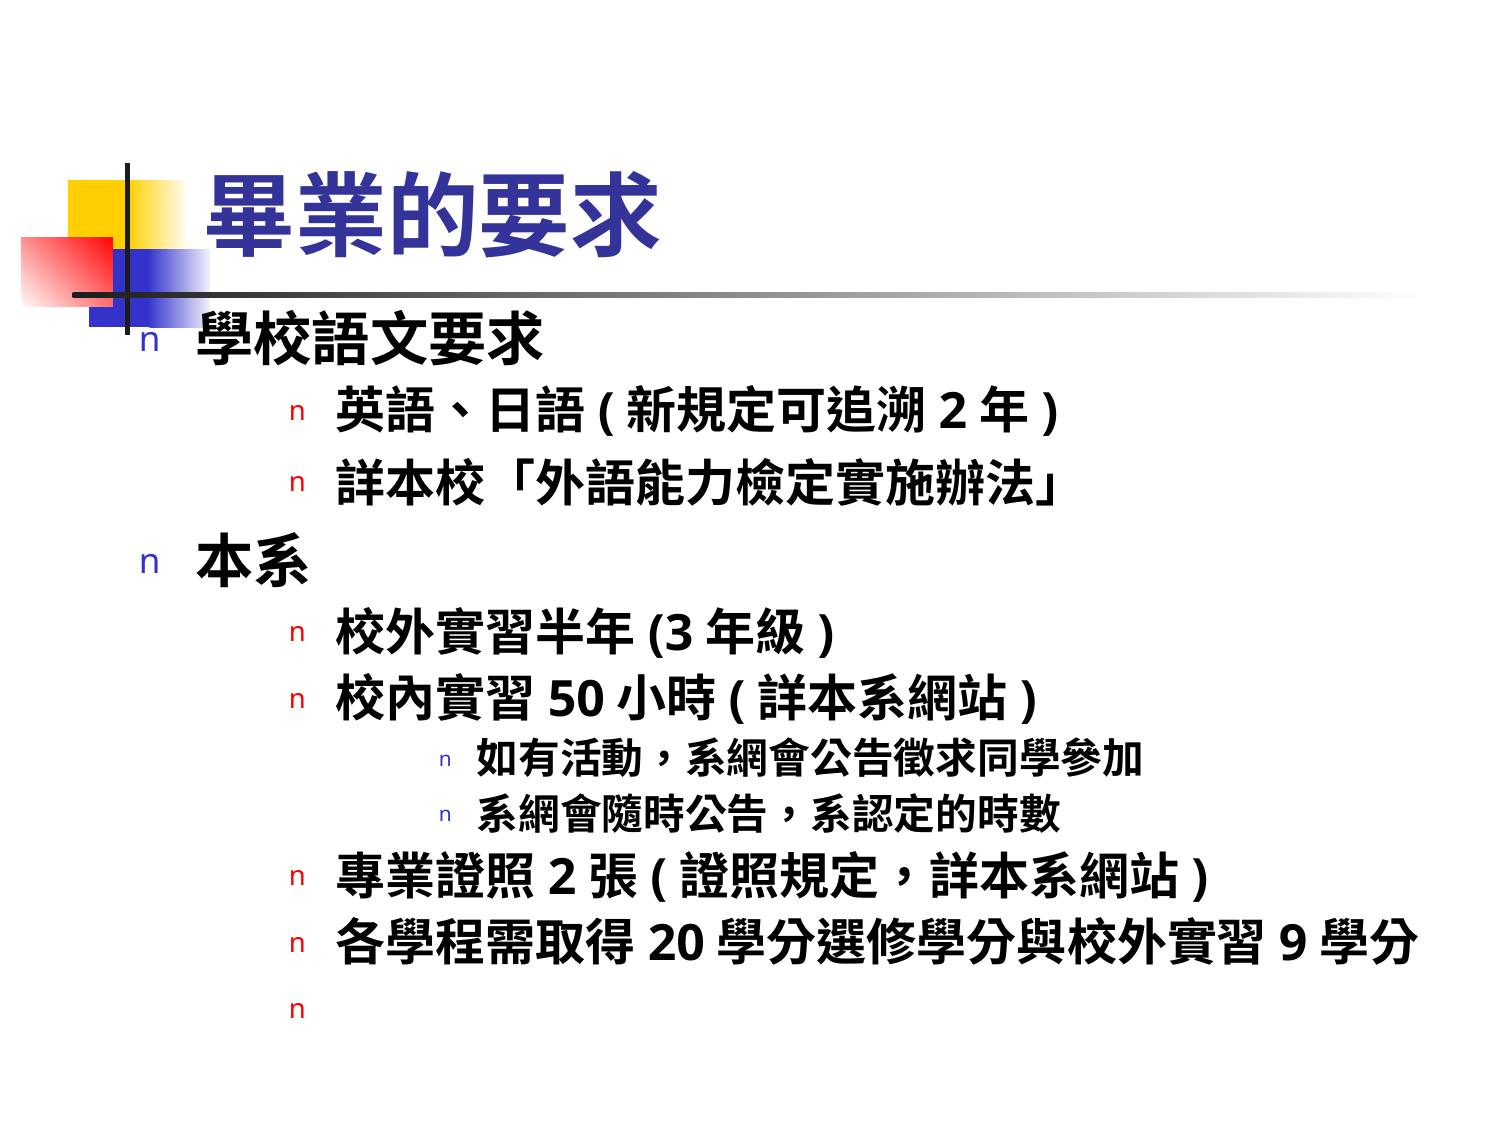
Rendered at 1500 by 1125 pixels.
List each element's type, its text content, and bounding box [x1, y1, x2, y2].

title 畢業的要求 [188, 35, 1468, 275]
list 學校語文要求 英語、日語(新規定可追溯2年) 詳本校「外語能力檢定實施辦法」 本系 校外實習半年(3年級) 校內實習50小時(詳本系網站) 如有活動，系網會公告徵求同學參加 系網會隨時公告，系認定的時數 專業證照2張(證照規定，詳本系網站) 各學程需取得20學分選修學分與校外實習9學分 [123, 302, 1447, 1000]
